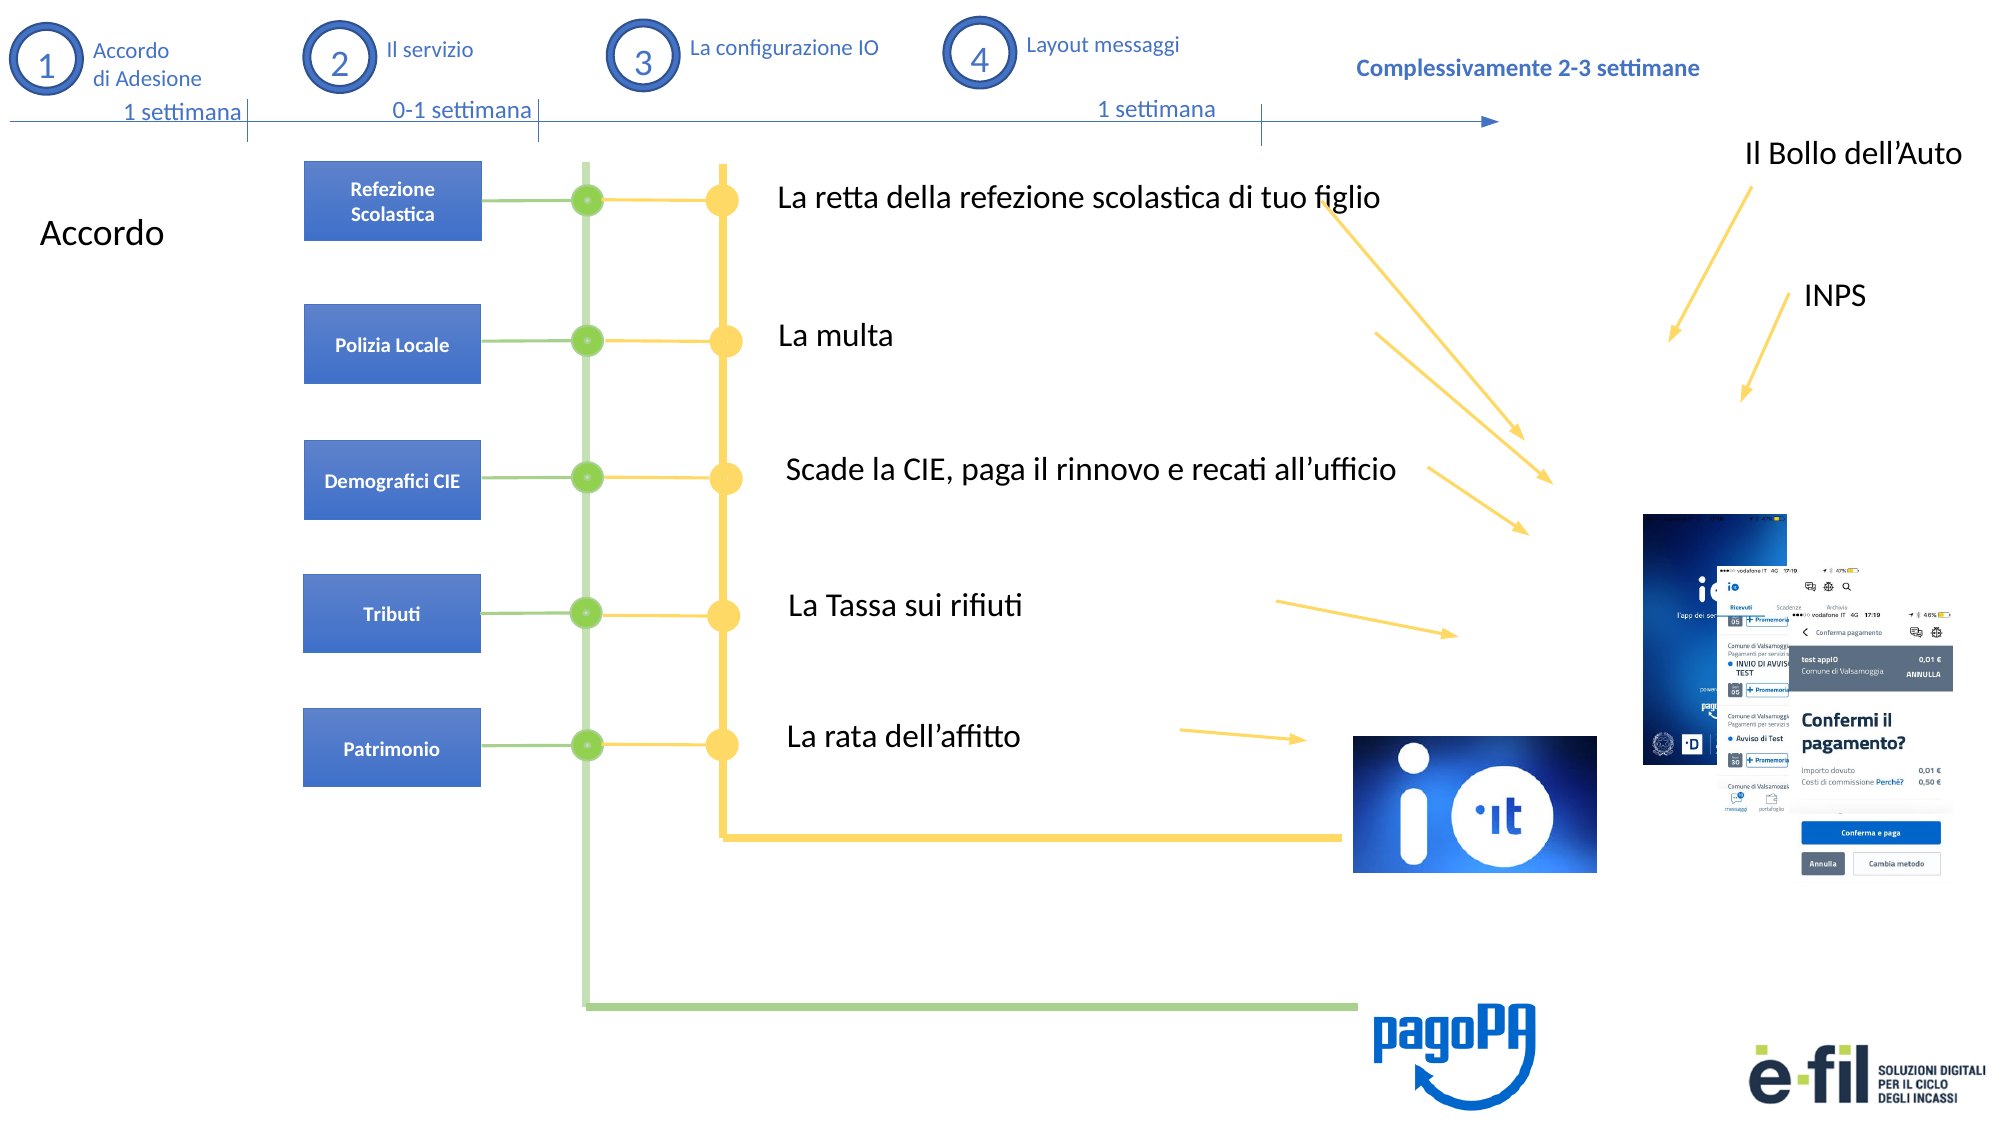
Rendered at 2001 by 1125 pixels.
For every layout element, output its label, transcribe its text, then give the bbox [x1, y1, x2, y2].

picture [1643, 514, 1953, 883]
text_box [572, 185, 603, 216]
text_box [708, 600, 740, 632]
text_box Accordo [24, 200, 230, 262]
text_box La Tassa sui rifiuti [773, 575, 1042, 632]
text_box Demografici CIE [304, 441, 481, 519]
text_box La configurazione IO [675, 25, 897, 69]
picture [1726, 1039, 2000, 1108]
text_box [706, 185, 738, 216]
text_box Scade la CIE, paga il rinnovo e recati all’ufficio [770, 439, 1428, 495]
text_box 1 settimana [1082, 84, 1234, 131]
text_box Polizia Locale [304, 305, 481, 383]
text_box La multa [763, 305, 919, 362]
text_box [710, 463, 742, 494]
text_box Il servizio [371, 26, 490, 70]
text_box [572, 462, 603, 493]
text_box Patrimonio [303, 709, 481, 787]
text_box Il Bollo dell’Auto [1729, 124, 1989, 180]
text_box [706, 729, 738, 761]
text_box Tributi [303, 574, 481, 653]
text_box [570, 597, 602, 629]
picture [1320, 968, 1596, 1114]
text_box 4 [943, 16, 1014, 89]
text_box 0-1 settimana [377, 85, 550, 132]
text_box 2 [303, 21, 374, 93]
text_box Complessivamente 2-3 settimane [1341, 44, 1720, 90]
text_box [572, 325, 603, 356]
text_box 3 [606, 19, 677, 92]
picture [1353, 736, 1597, 873]
text_box 1 settimana [108, 87, 260, 133]
text_box [572, 730, 603, 761]
text_box [710, 326, 742, 357]
text_box INPS [1789, 265, 1883, 321]
text_box 1 [9, 22, 78, 95]
text_box La rata dell’affitto [771, 706, 1041, 762]
text_box Refezione Scolastica [304, 162, 482, 240]
text_box Layout messaggi [1011, 22, 1197, 66]
text_box Accordo di Adesione [78, 28, 219, 100]
text_box La retta della refezione scolastica di tuo figlio [762, 168, 1405, 224]
